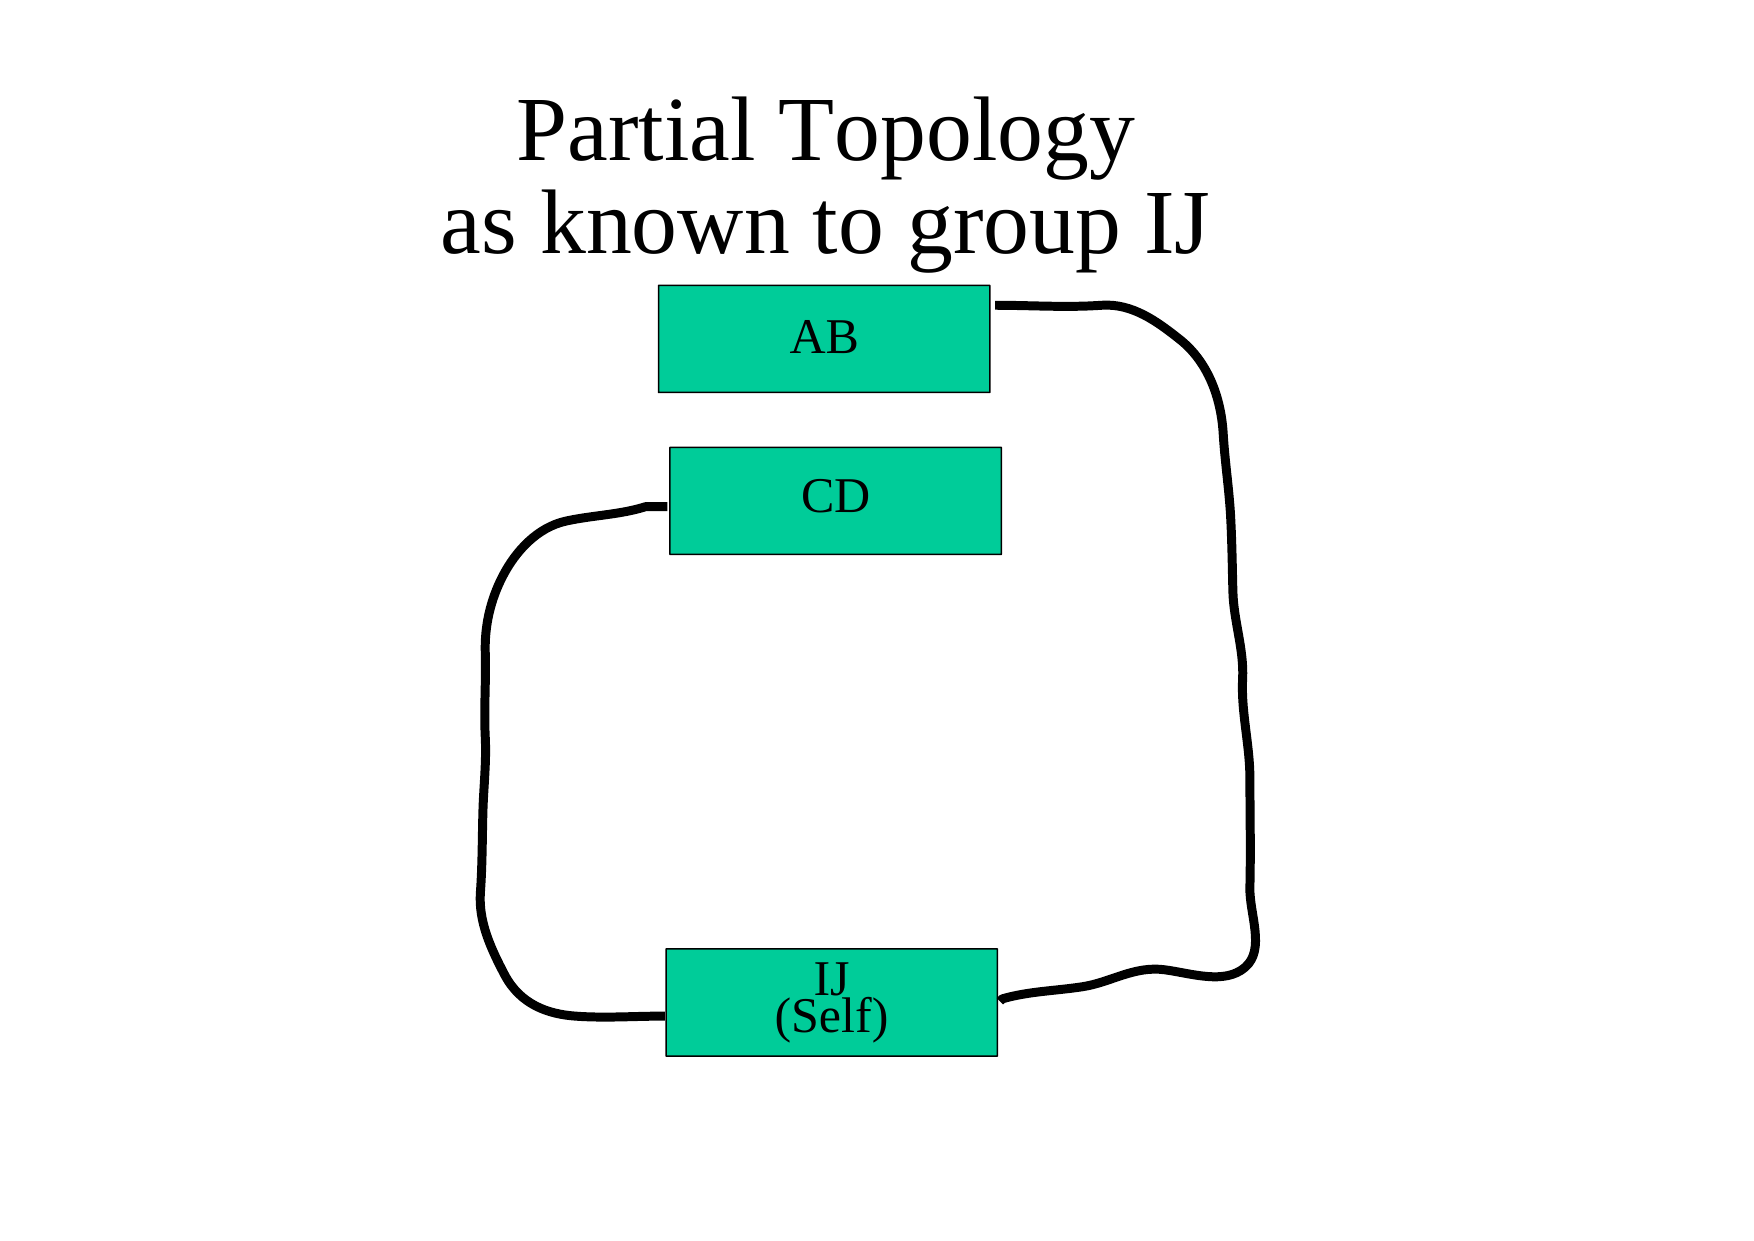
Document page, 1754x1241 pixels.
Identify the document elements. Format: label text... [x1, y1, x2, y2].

text_box AB [658, 285, 990, 393]
text_box CD [669, 447, 1002, 555]
text_box IJ (Self)‏ [666, 948, 998, 1057]
text_box Partial Topology as known to group IJ [123, 56, 1529, 303]
